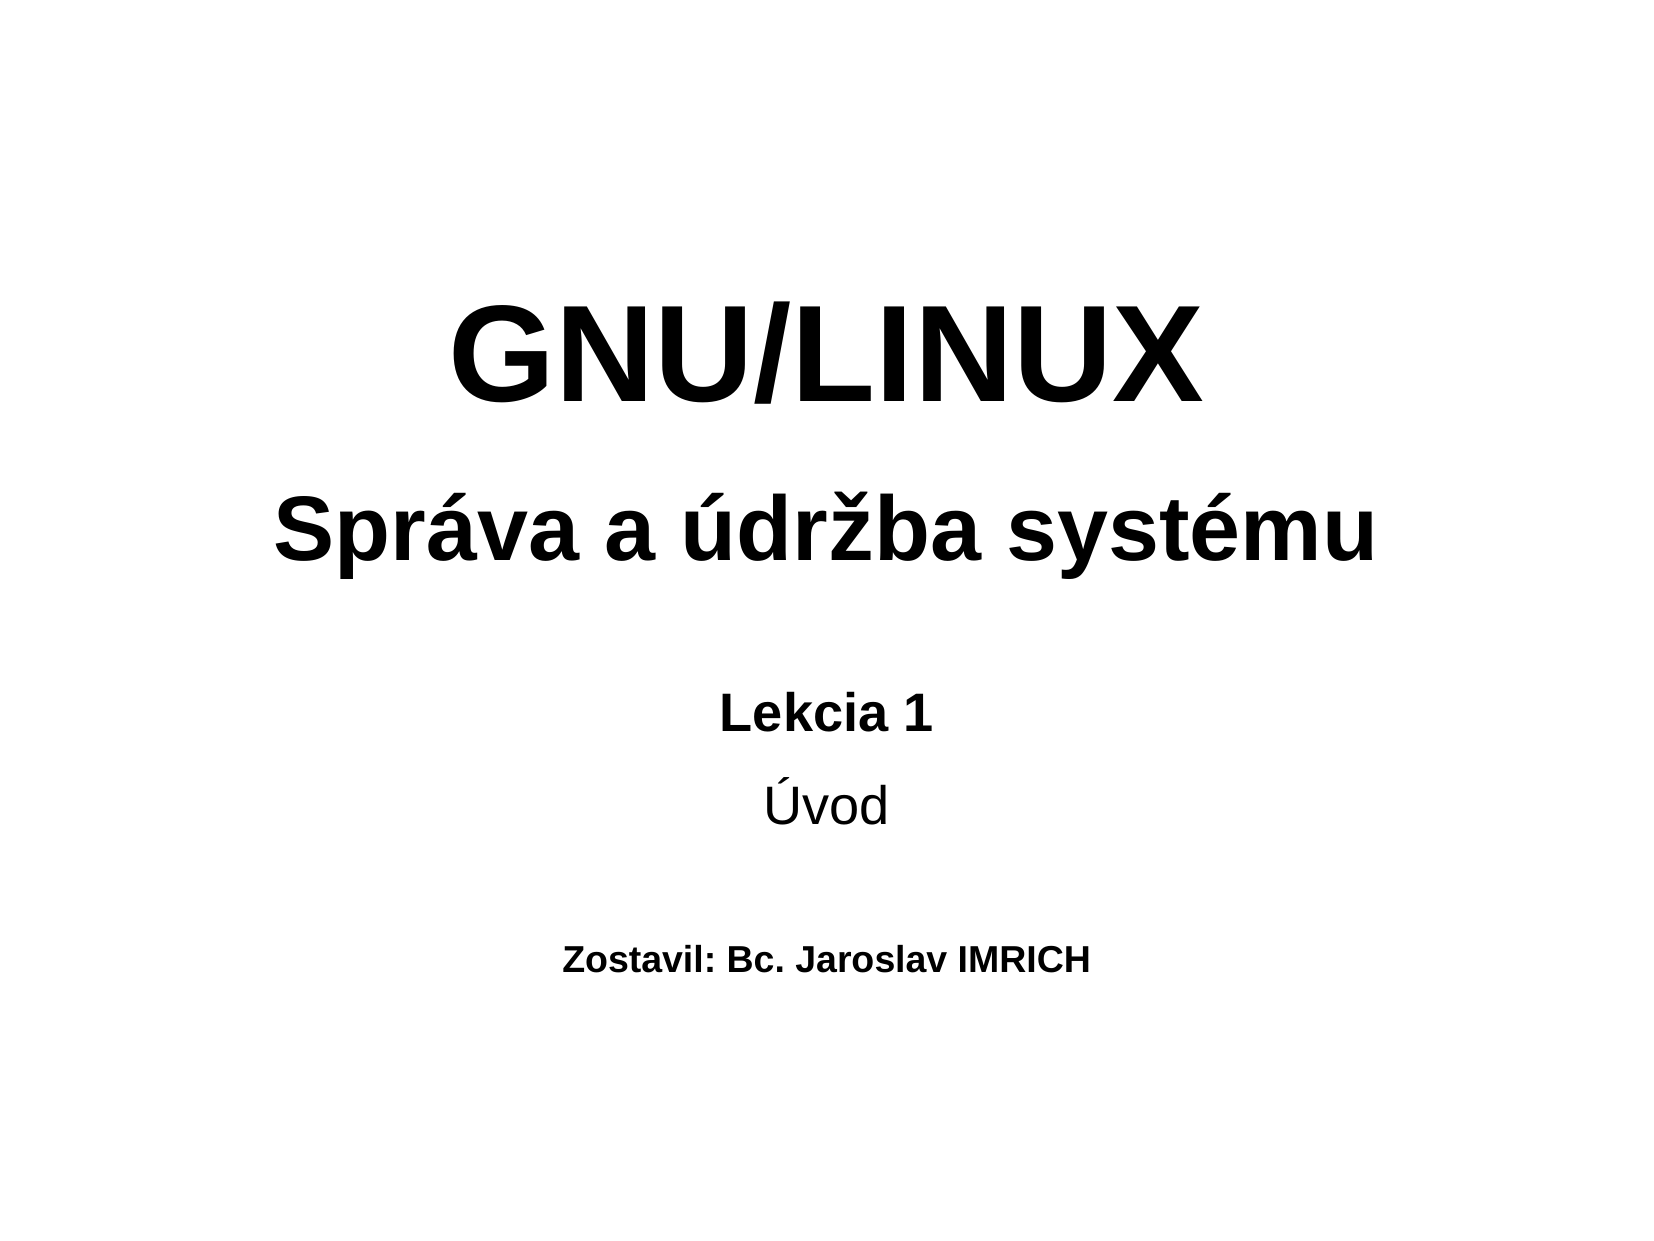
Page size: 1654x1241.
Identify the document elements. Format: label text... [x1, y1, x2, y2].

title GNU/LINUX Správa a údržba systému Lekcia 1 Úvod Zostavil: Bc. Jaroslav IMRICH [82, 112, 1571, 1146]
